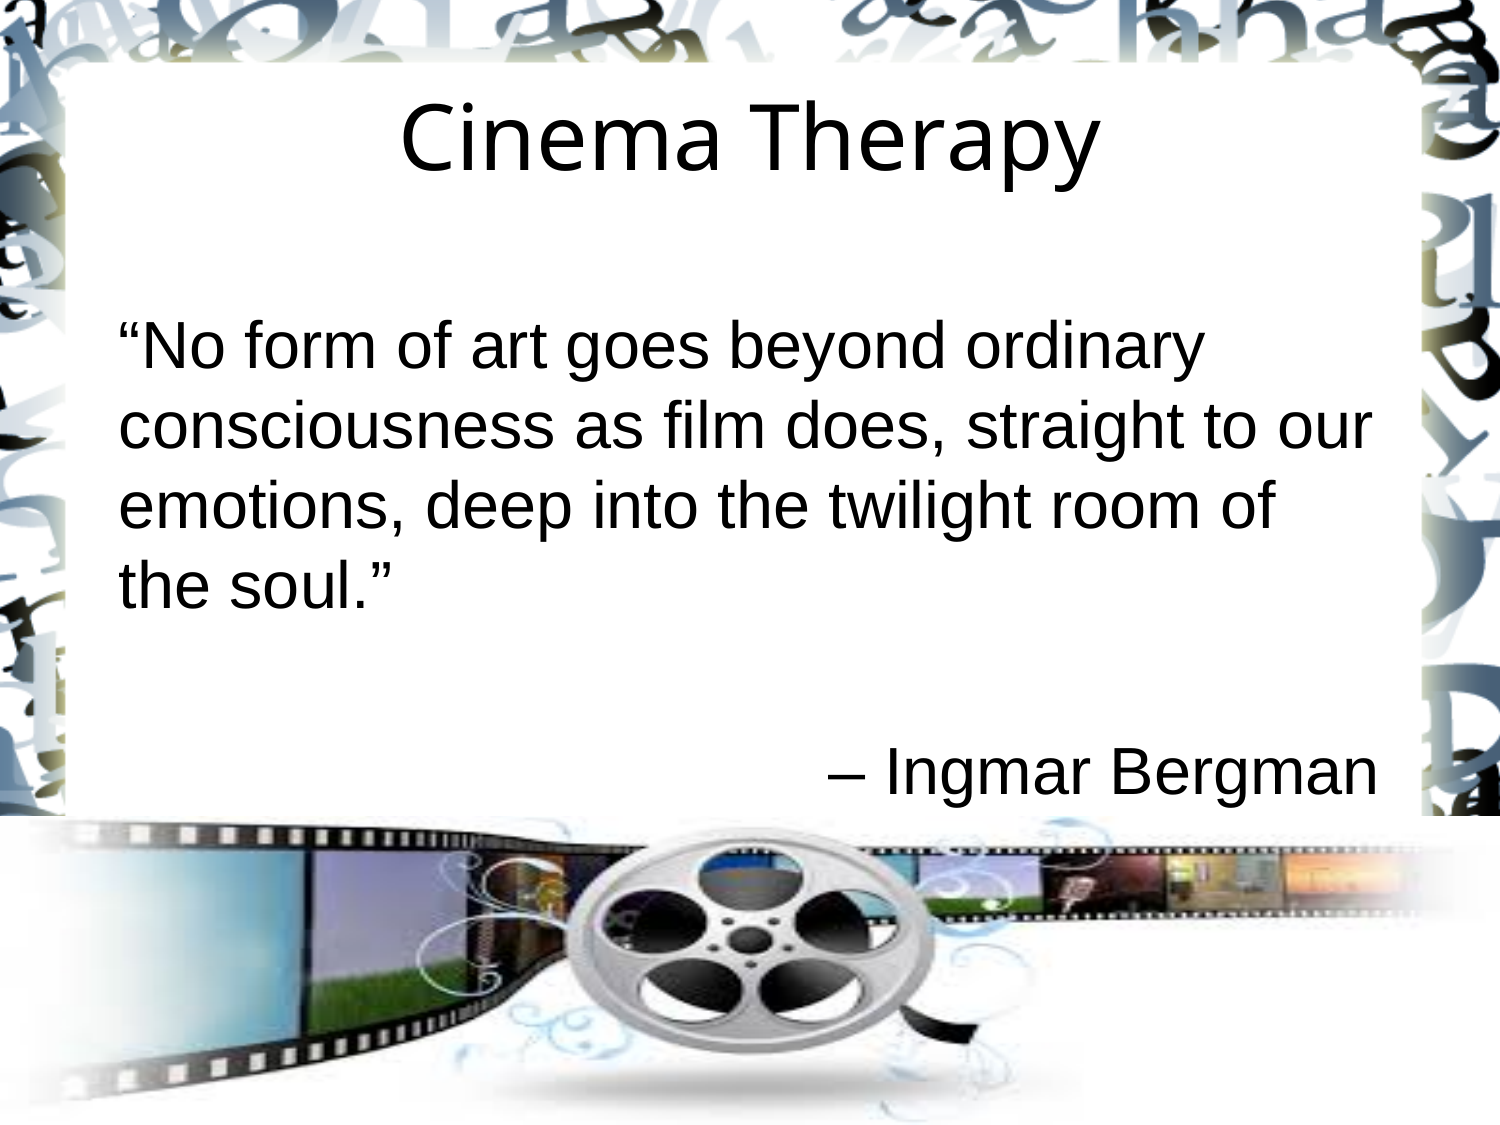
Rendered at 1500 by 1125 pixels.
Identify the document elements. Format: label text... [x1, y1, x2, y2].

list “No form of art goes beyond ordinary consciousness as film does, straight to our emotions, deep into the twilight room of the soul.” – Ingmar Bergman [103, 201, 1396, 511]
picture [0, 0, 1500, 1125]
title Cinema Therapy [75, 71, 1425, 260]
